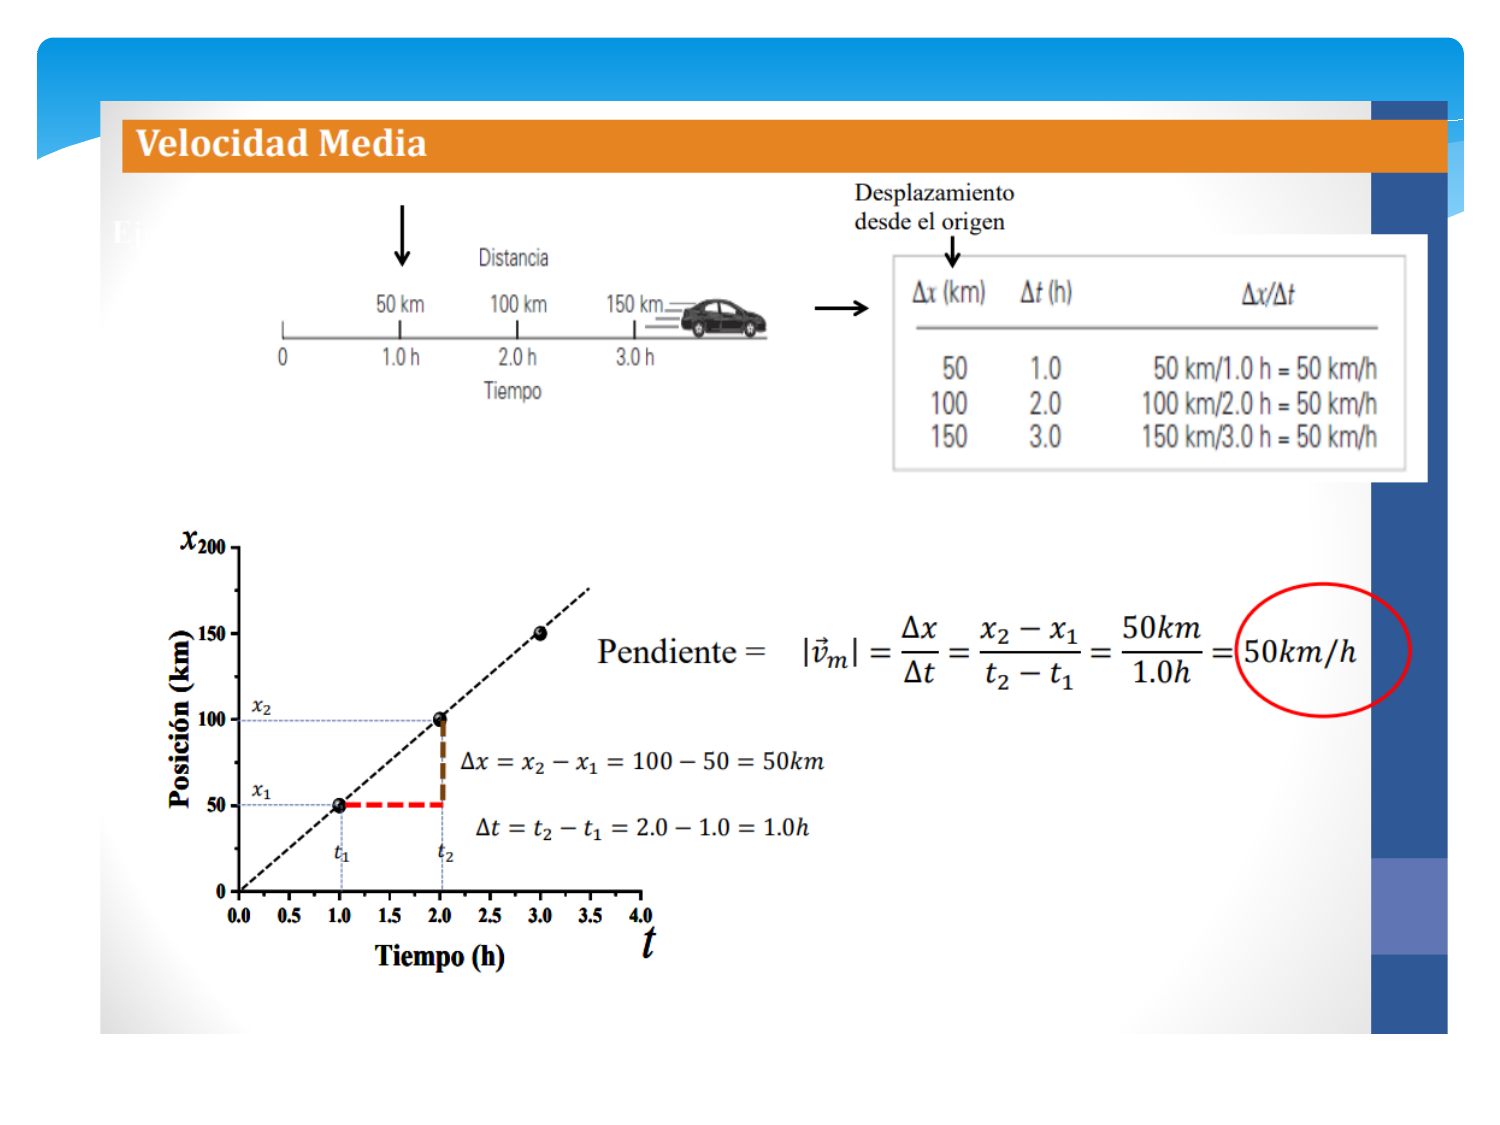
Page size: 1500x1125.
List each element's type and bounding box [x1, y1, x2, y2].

picture [100, 101, 1448, 1034]
